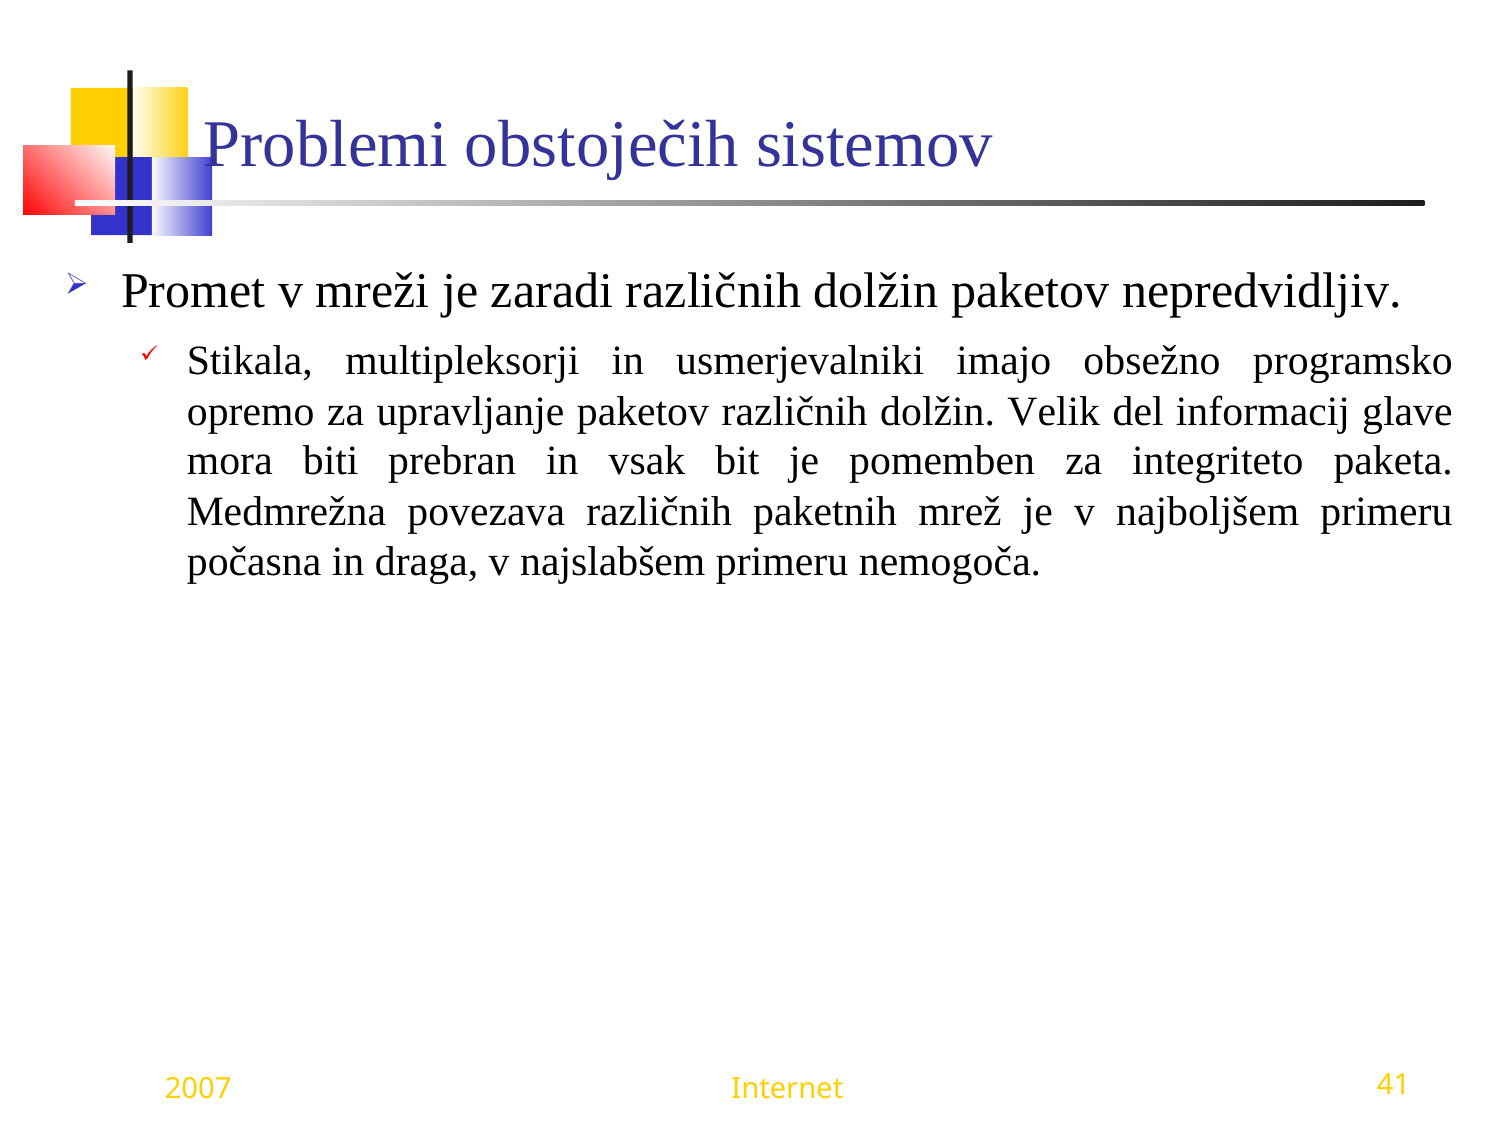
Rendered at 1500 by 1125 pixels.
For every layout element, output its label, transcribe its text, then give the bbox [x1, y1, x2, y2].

list Promet v mreži je zaradi različnih dolžin paketov nepredvidljiv. Stikala, multipleksorji in usmerjevalniki imajo obsežno programsko opremo za upravljanje paketov različnih dolžin. Velik del informacij glave mora biti prebran in vsak bit je pomemben za integriteto paketa. Medmrežna povezava različnih paketnih mrež je v najboljšem primeru počasna in draga, v najslabšem primeru nemogoča. [50, 249, 1469, 1007]
text_box 2007 [150, 1037, 463, 1113]
text_box Internet [549, 1037, 1026, 1113]
text_box <number> [1112, 1037, 1426, 1113]
title Problemi obstoječih sistemov [188, 92, 1468, 188]
